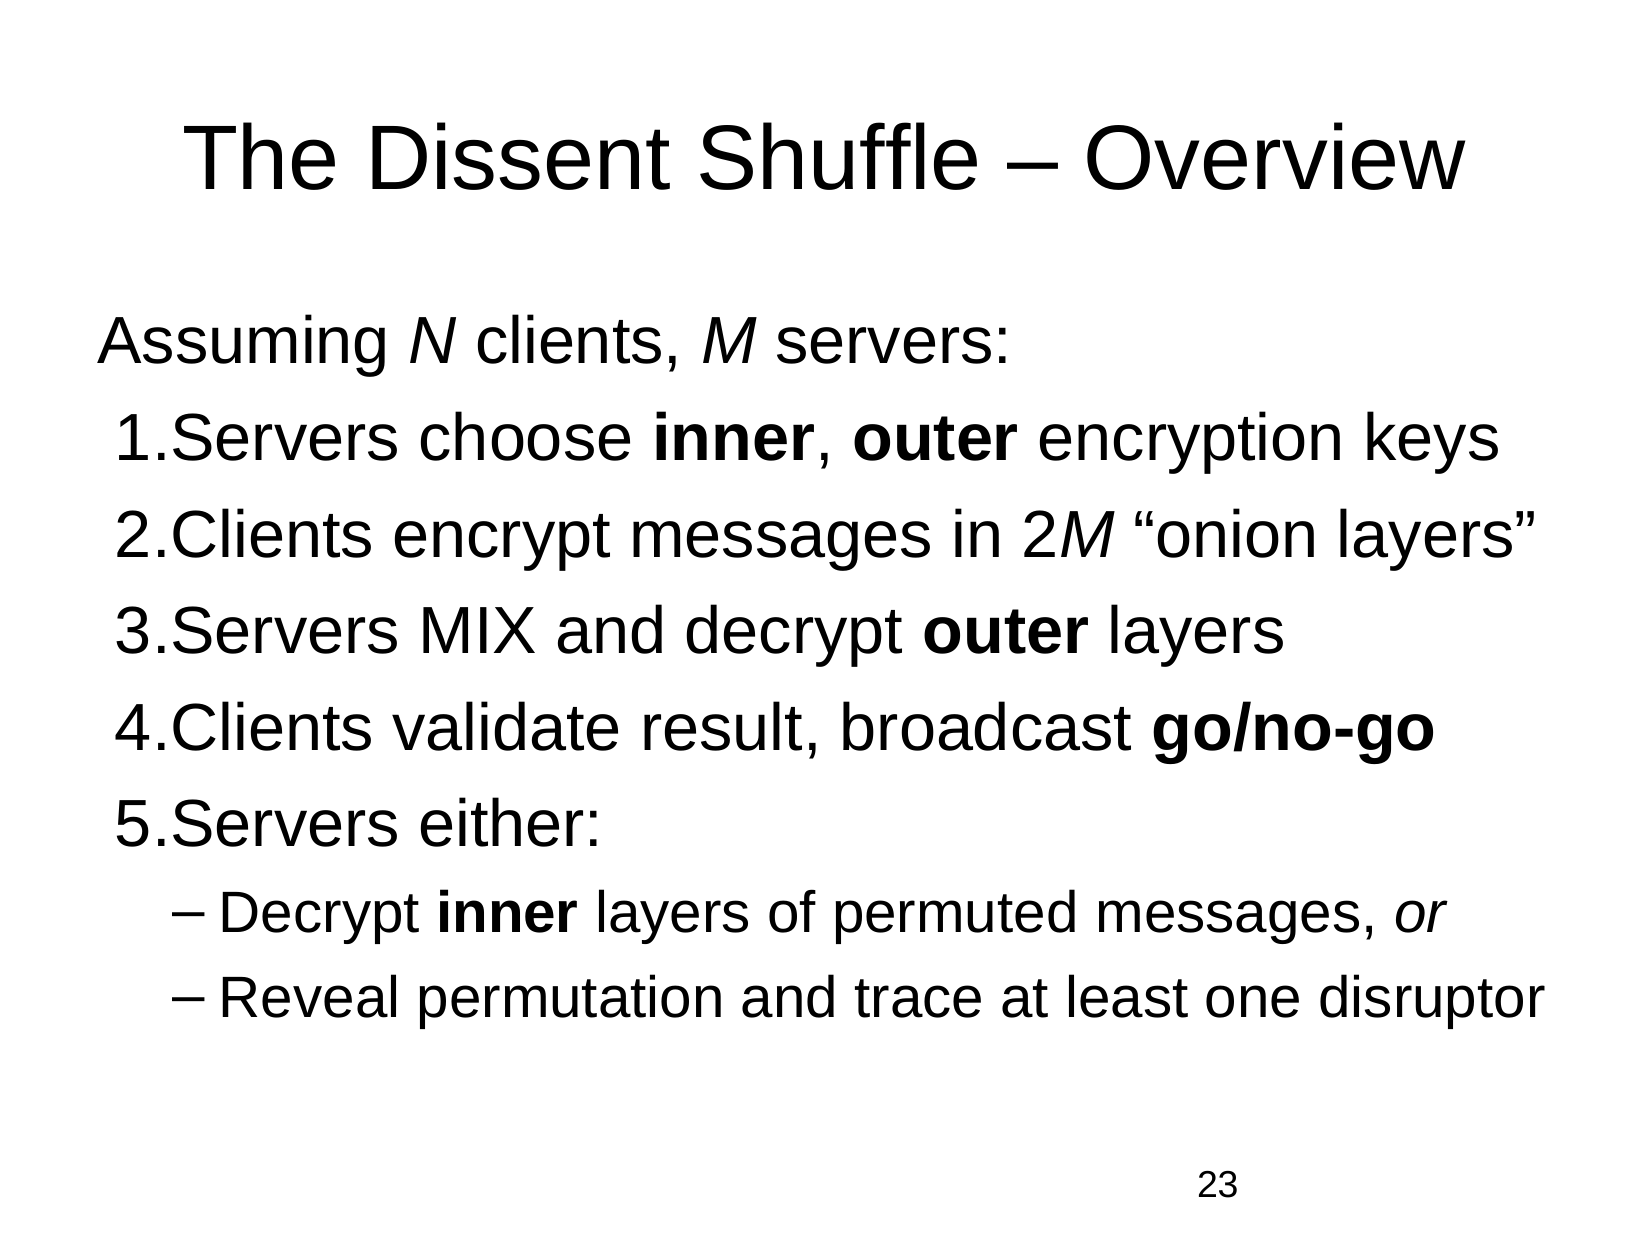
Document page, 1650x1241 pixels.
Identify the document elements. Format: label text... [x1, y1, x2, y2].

title The Dissent Shuffle – Overview [82, 49, 1568, 257]
list Assuming N clients, M servers: Servers choose inner, outer encryption keys Clients encrypt messages in 2M “onion layers” Servers MIX and decrypt outer layers Clients validate result, broadcast go/no-go Servers either: Decrypt inner layers of permuted messages, or Reveal permutation and trace at least one disruptor [82, 289, 1568, 1109]
